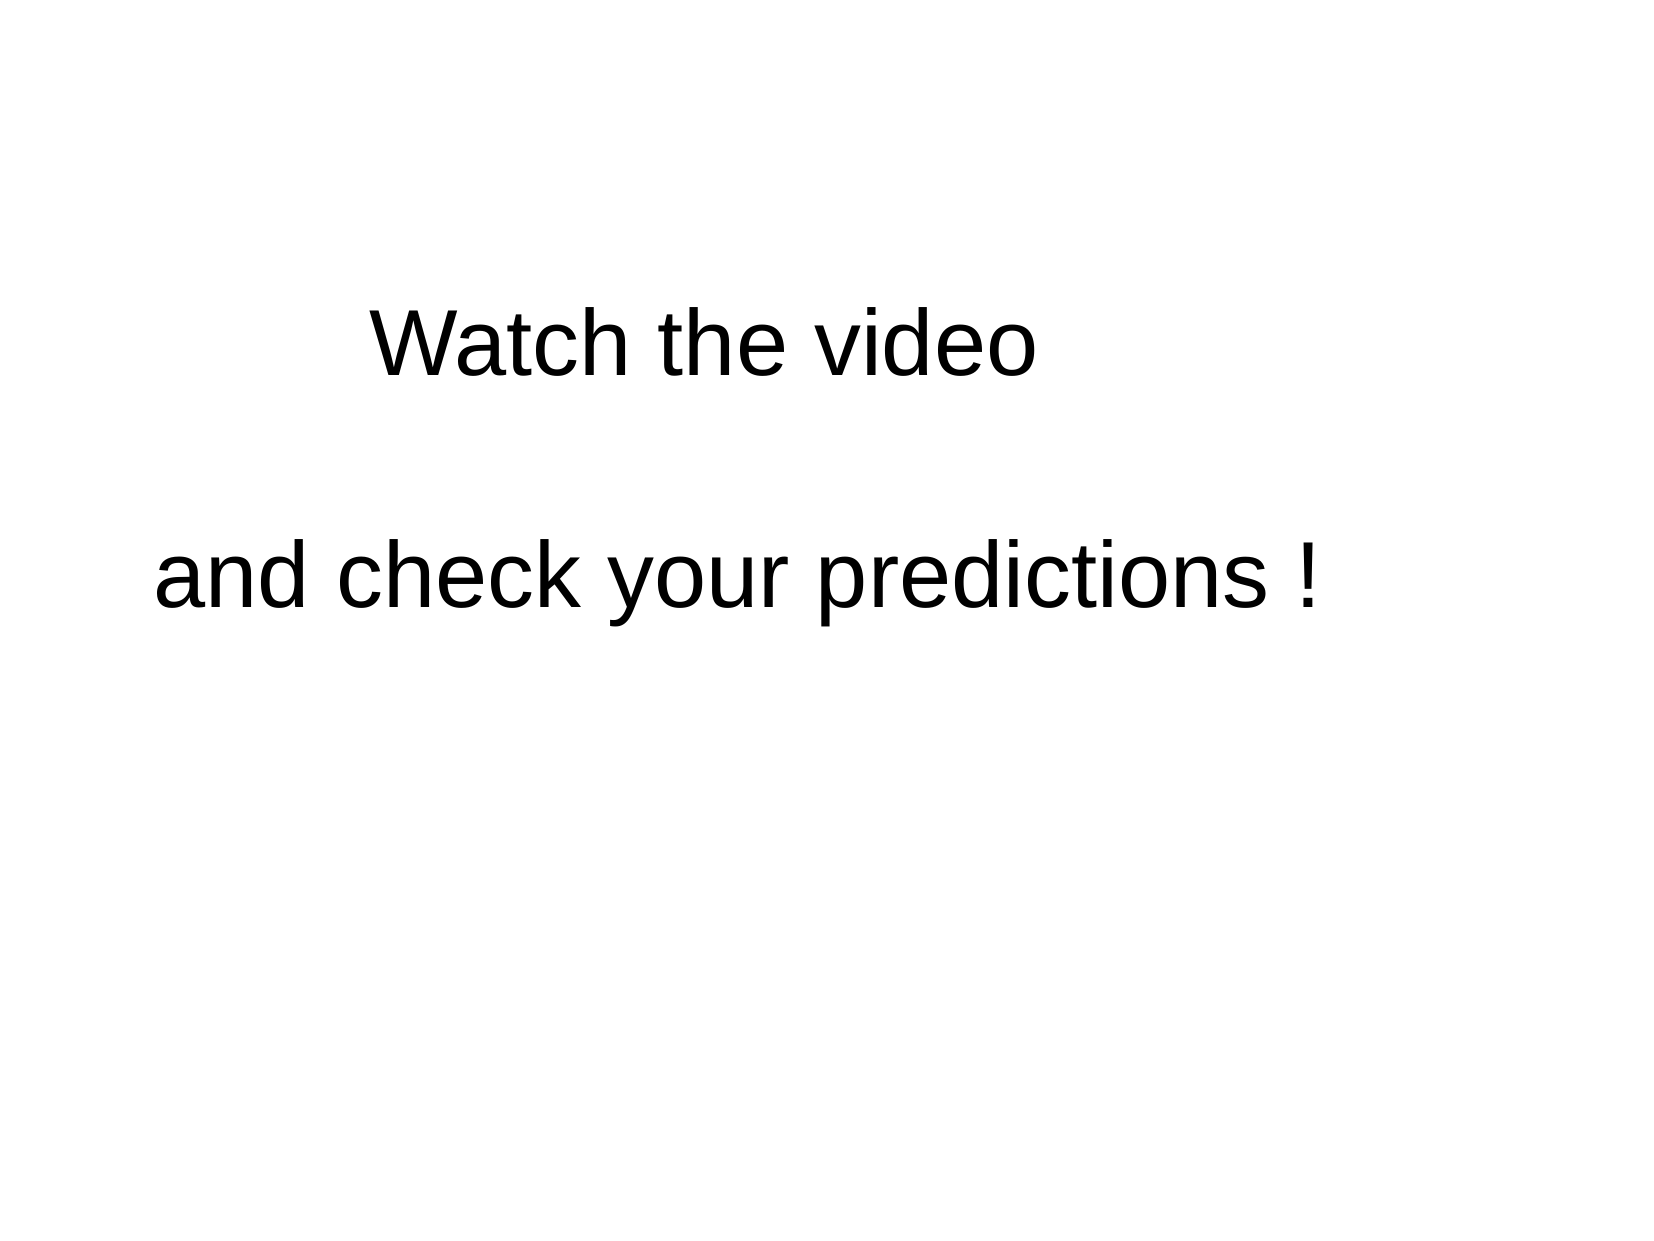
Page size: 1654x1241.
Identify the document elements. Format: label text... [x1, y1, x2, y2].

list Watch the video and check your predictions ! [82, 290, 1571, 1109]
